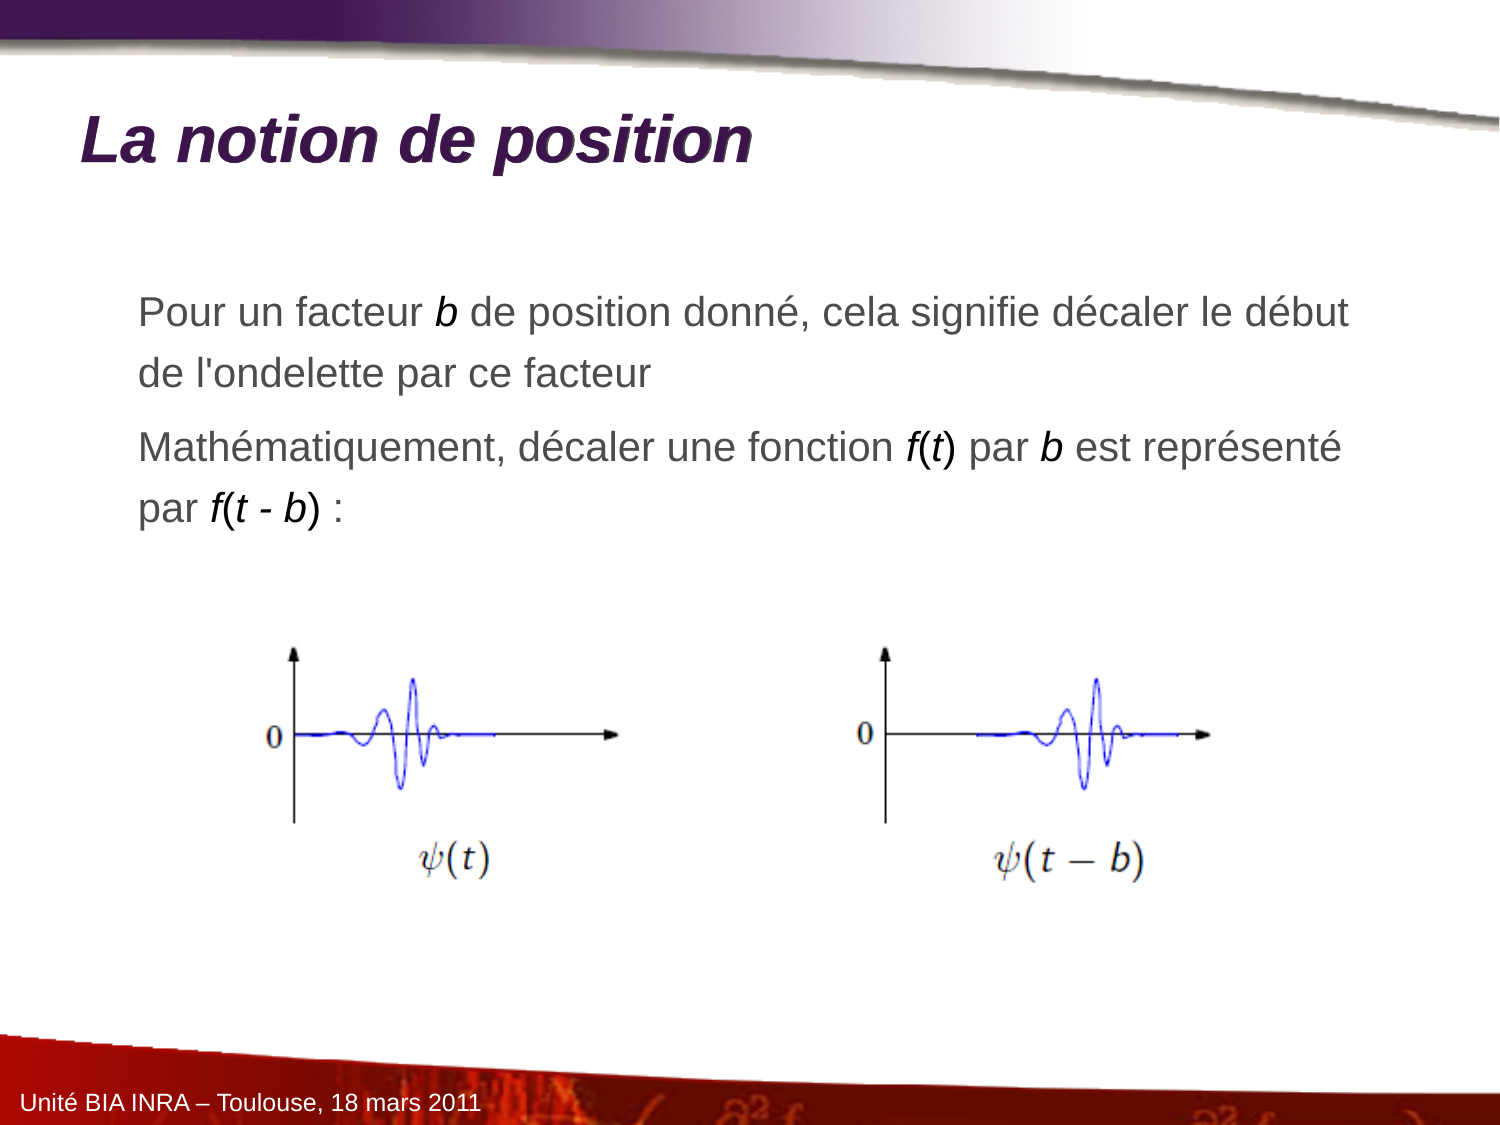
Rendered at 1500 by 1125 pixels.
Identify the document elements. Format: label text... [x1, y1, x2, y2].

picture [0, 1022, 1500, 1125]
list Pour un facteur b de position donné, cela signifie décaler le début de l'ondelette par ce facteur Mathématiquement, décaler une fonction f(t) par b est représenté par f(t - b) : [137, 288, 1362, 562]
picture [0, 0, 1500, 154]
title La notion de position [80, 102, 987, 177]
picture [230, 613, 1237, 890]
